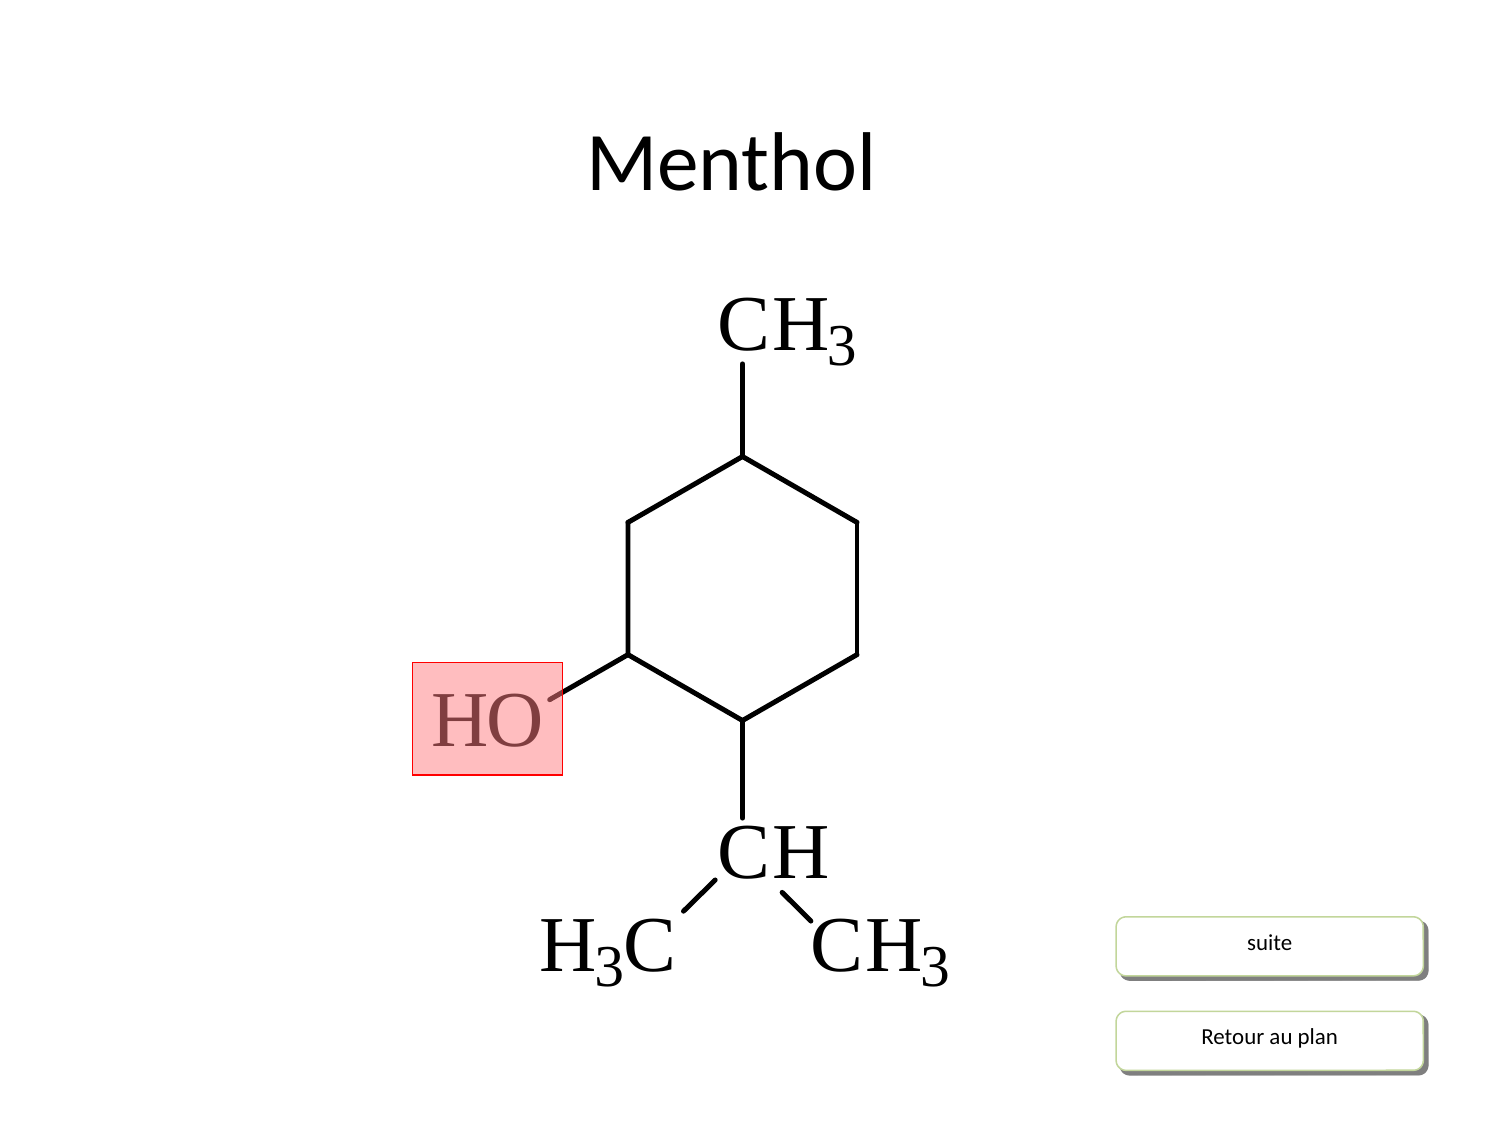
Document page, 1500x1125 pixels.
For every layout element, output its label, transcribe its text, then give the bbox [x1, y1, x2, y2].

title Menthol [375, 99, 1088, 213]
text_box Retour au plan [1116, 1011, 1424, 1071]
text_box suite [1116, 916, 1424, 976]
picture [399, 249, 980, 1038]
text_box [413, 662, 563, 775]
